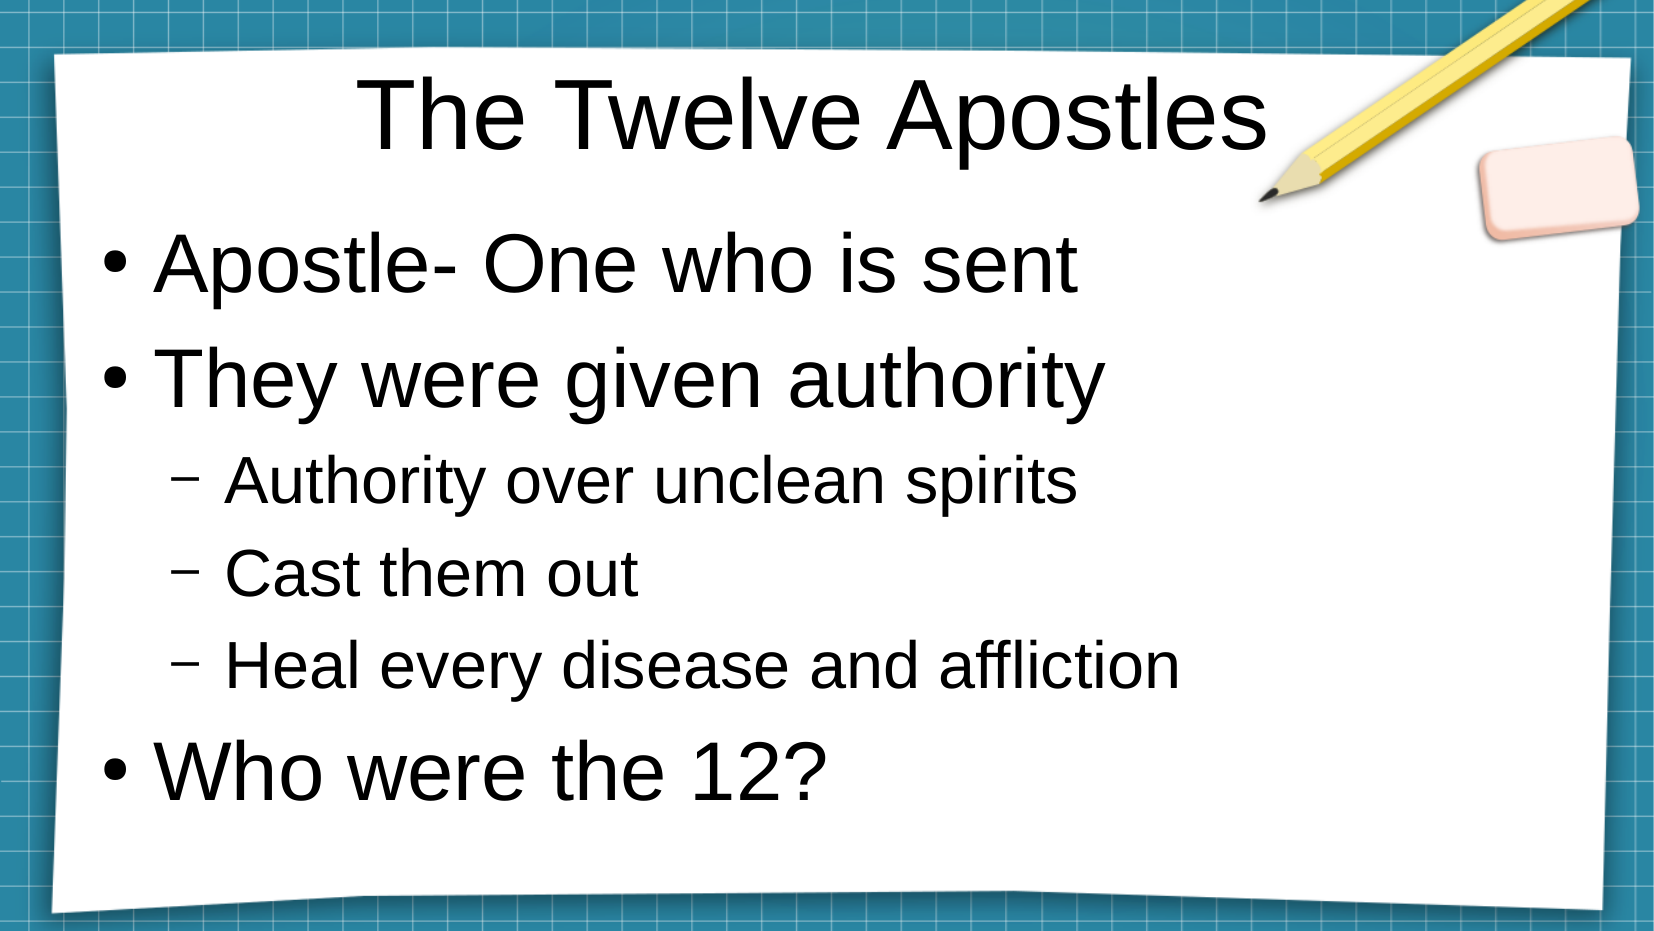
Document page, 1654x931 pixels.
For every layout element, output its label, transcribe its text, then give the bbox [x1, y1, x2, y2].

title The Twelve Apostles [82, 37, 1571, 193]
list Apostle- One who is sent They were given authority Authority over unclean spirits Cast them out Heal every disease and affliction Who were the 12? [82, 217, 1576, 863]
picture [0, 0, 1654, 931]
